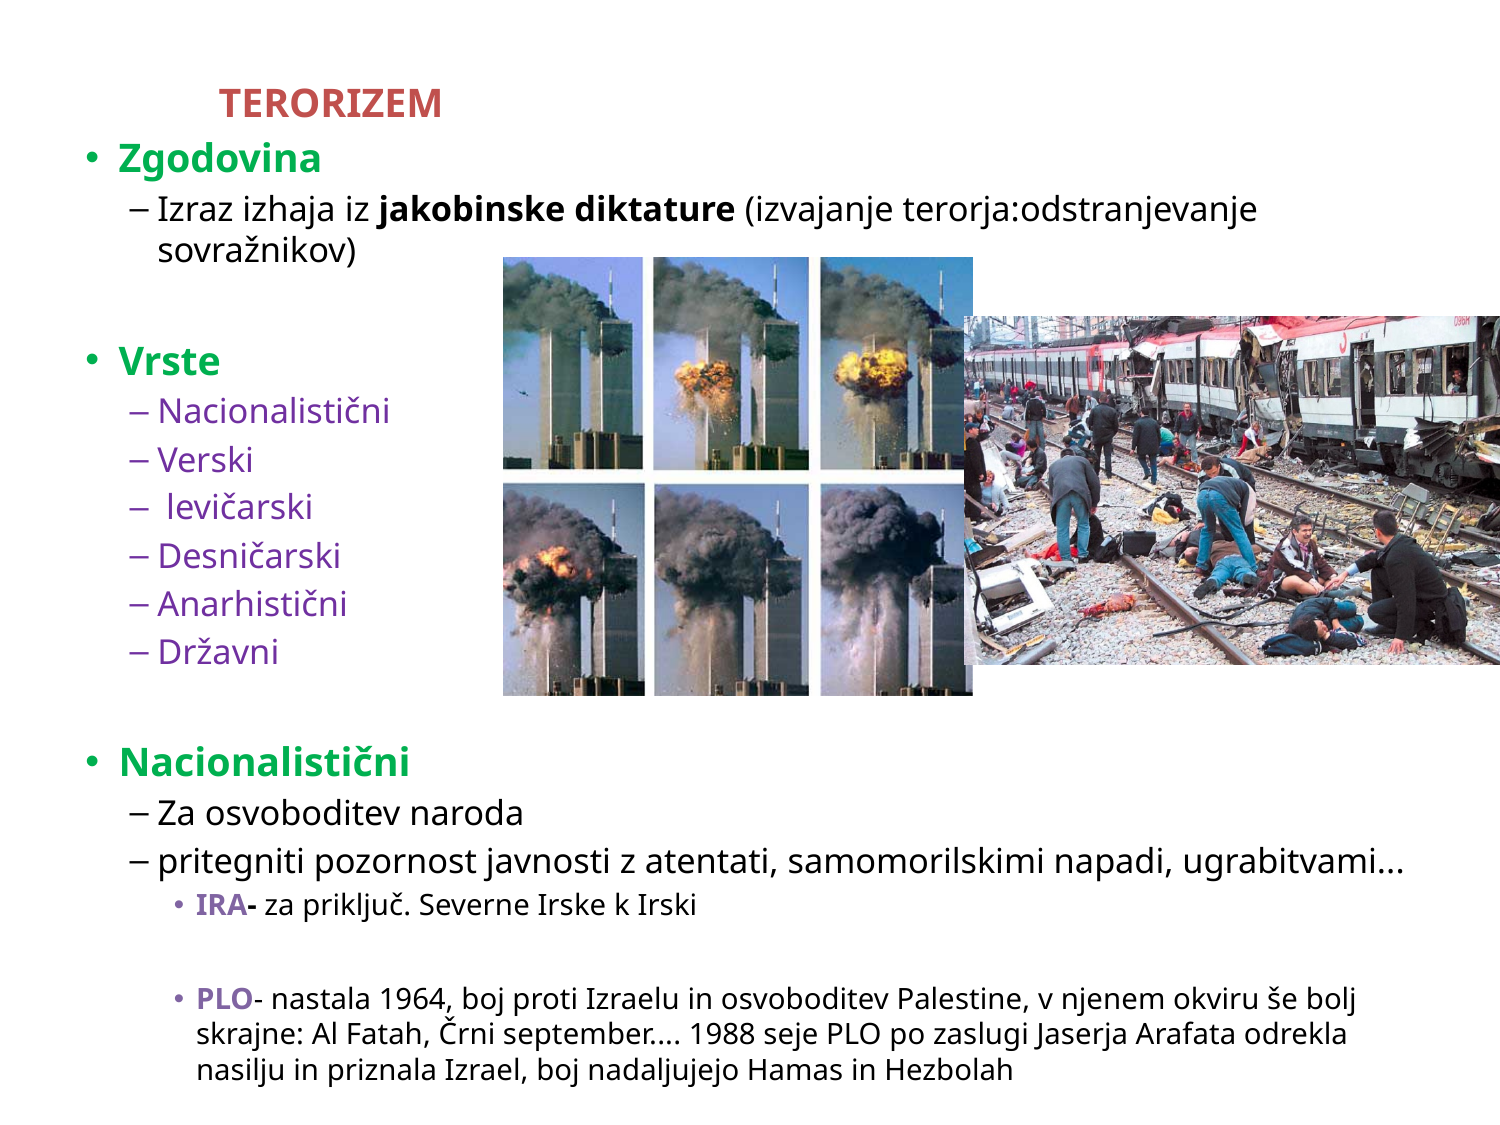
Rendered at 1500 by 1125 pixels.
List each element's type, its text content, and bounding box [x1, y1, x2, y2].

list TERORIZEM Zgodovina Izraz izhaja iz jakobinske diktature (izvajanje terorja:odstranjevanje sovražnikov) Vrste Nacionalistični Verski levičarski Desničarski Anarhistični Državni Nacionalistični Za osvoboditev naroda pritegniti pozornost javnosti z atentati, samomorilskimi napadi, ugrabitvami... IRA- za priključ. Severne Irske k Irski PLO- nastala 1964, boj proti Izraelu in osvoboditev Palestine, v njenem okviru še bolj skrajne: Al Fatah, Črni september.... 1988 seje PLO po zaslugi Jaserja Arafata odrekla nasilju in priznala Izrael, boj nadaljujejo Hamas in Hezbolah [70, 70, 1421, 1102]
picture [503, 257, 1500, 696]
